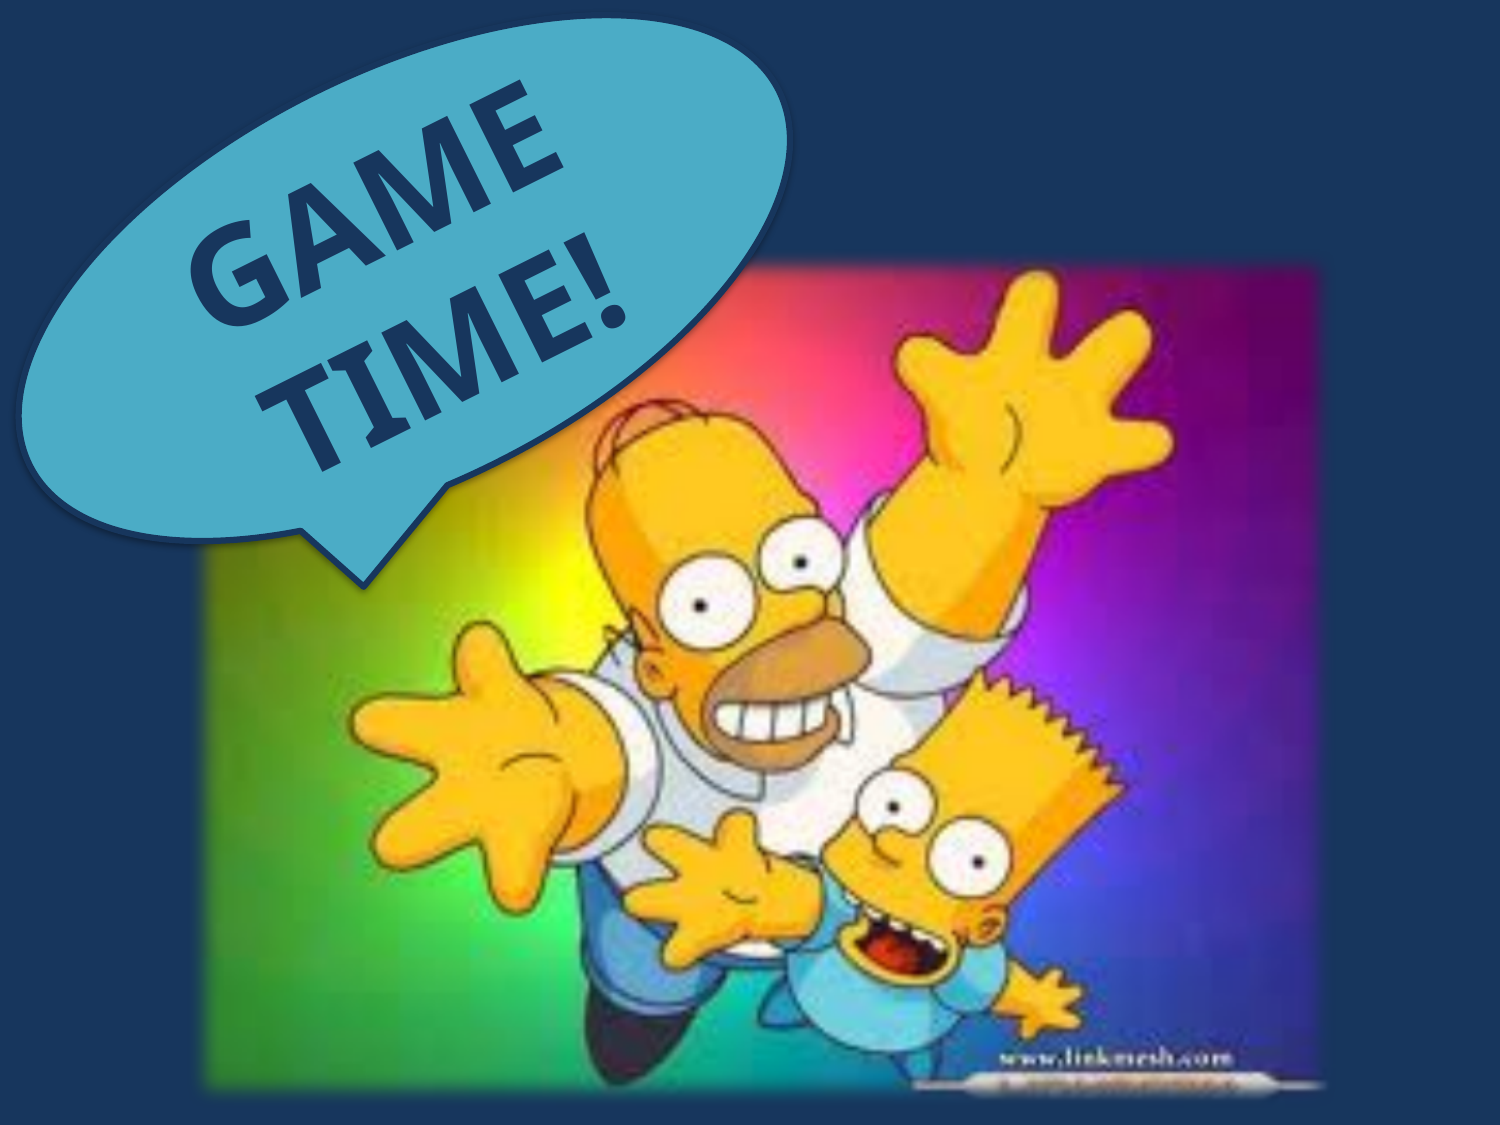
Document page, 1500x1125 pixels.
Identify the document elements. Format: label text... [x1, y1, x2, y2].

picture [187, 249, 1338, 1108]
text_box GAME TIME! [18, 15, 791, 587]
